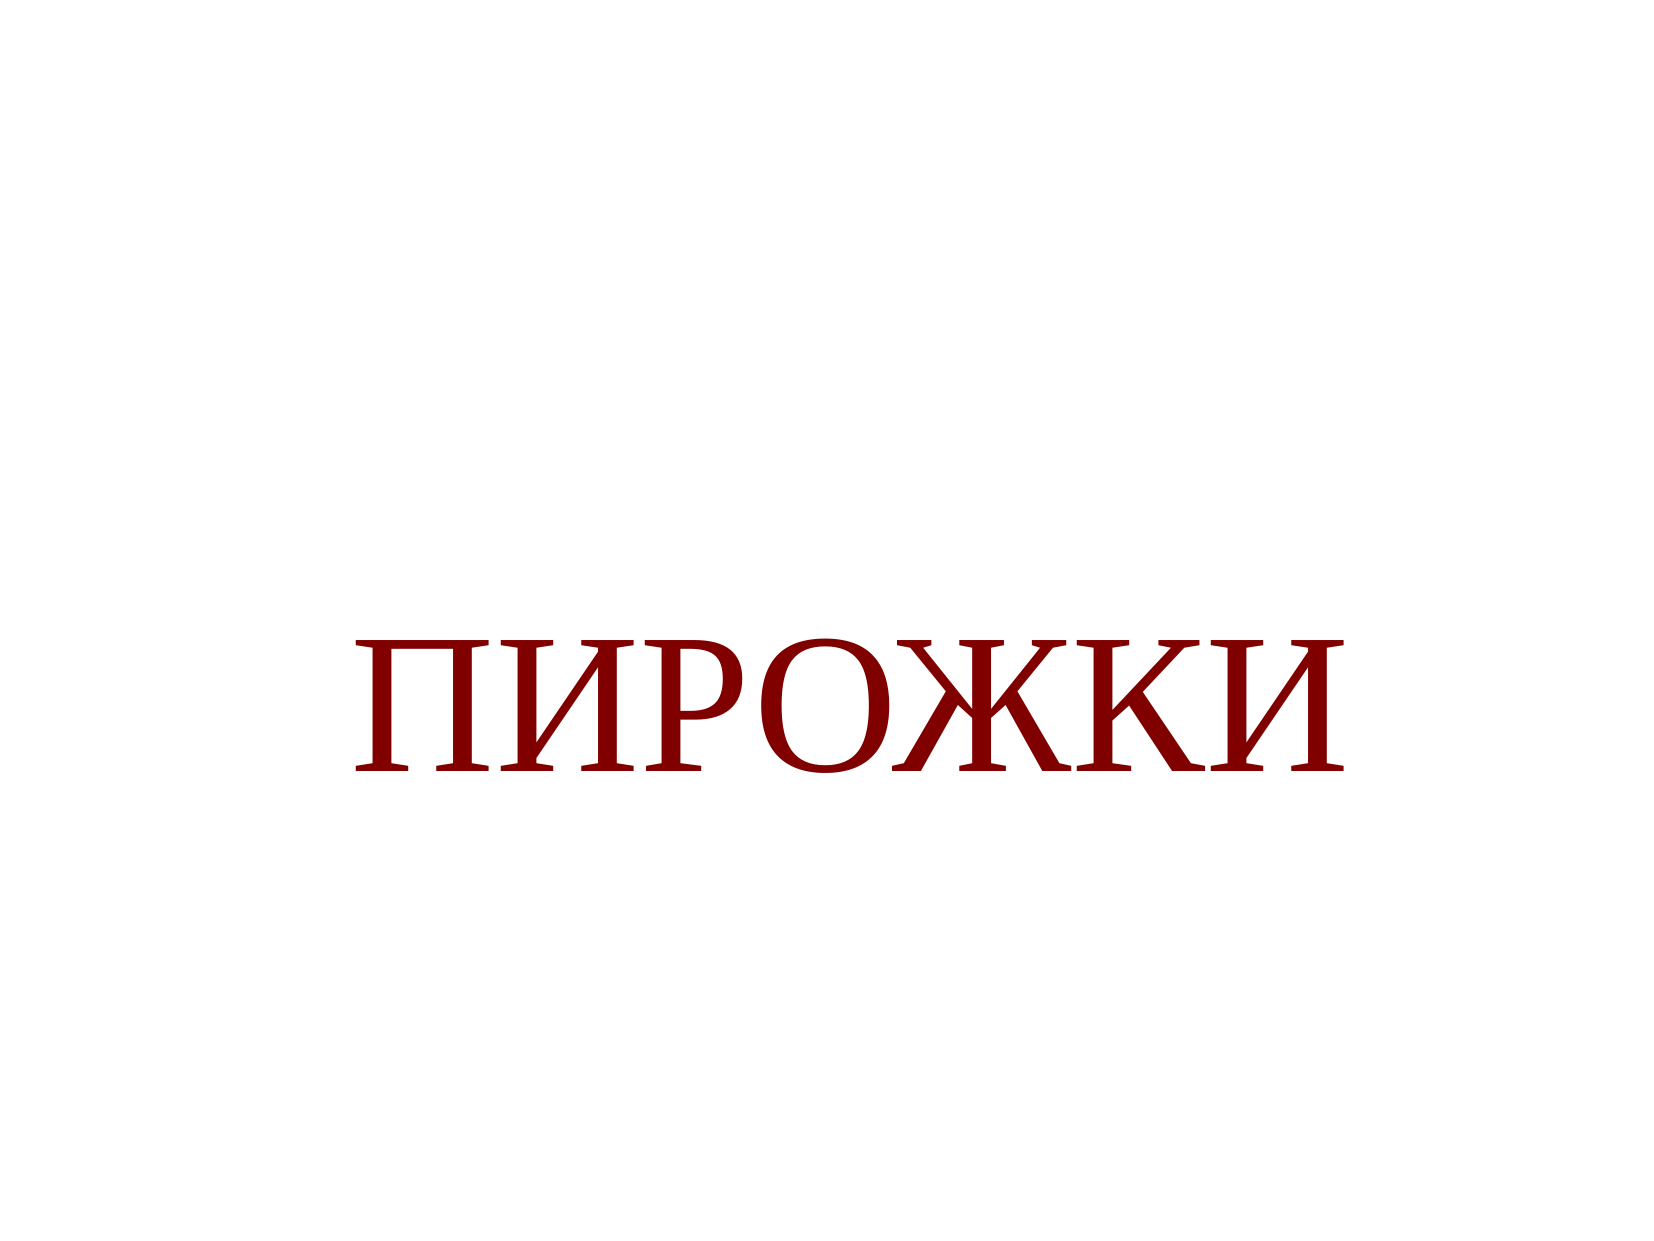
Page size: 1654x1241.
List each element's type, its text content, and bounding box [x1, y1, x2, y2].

subtitle ПИРОЖКИ [106, 295, 1595, 1114]
